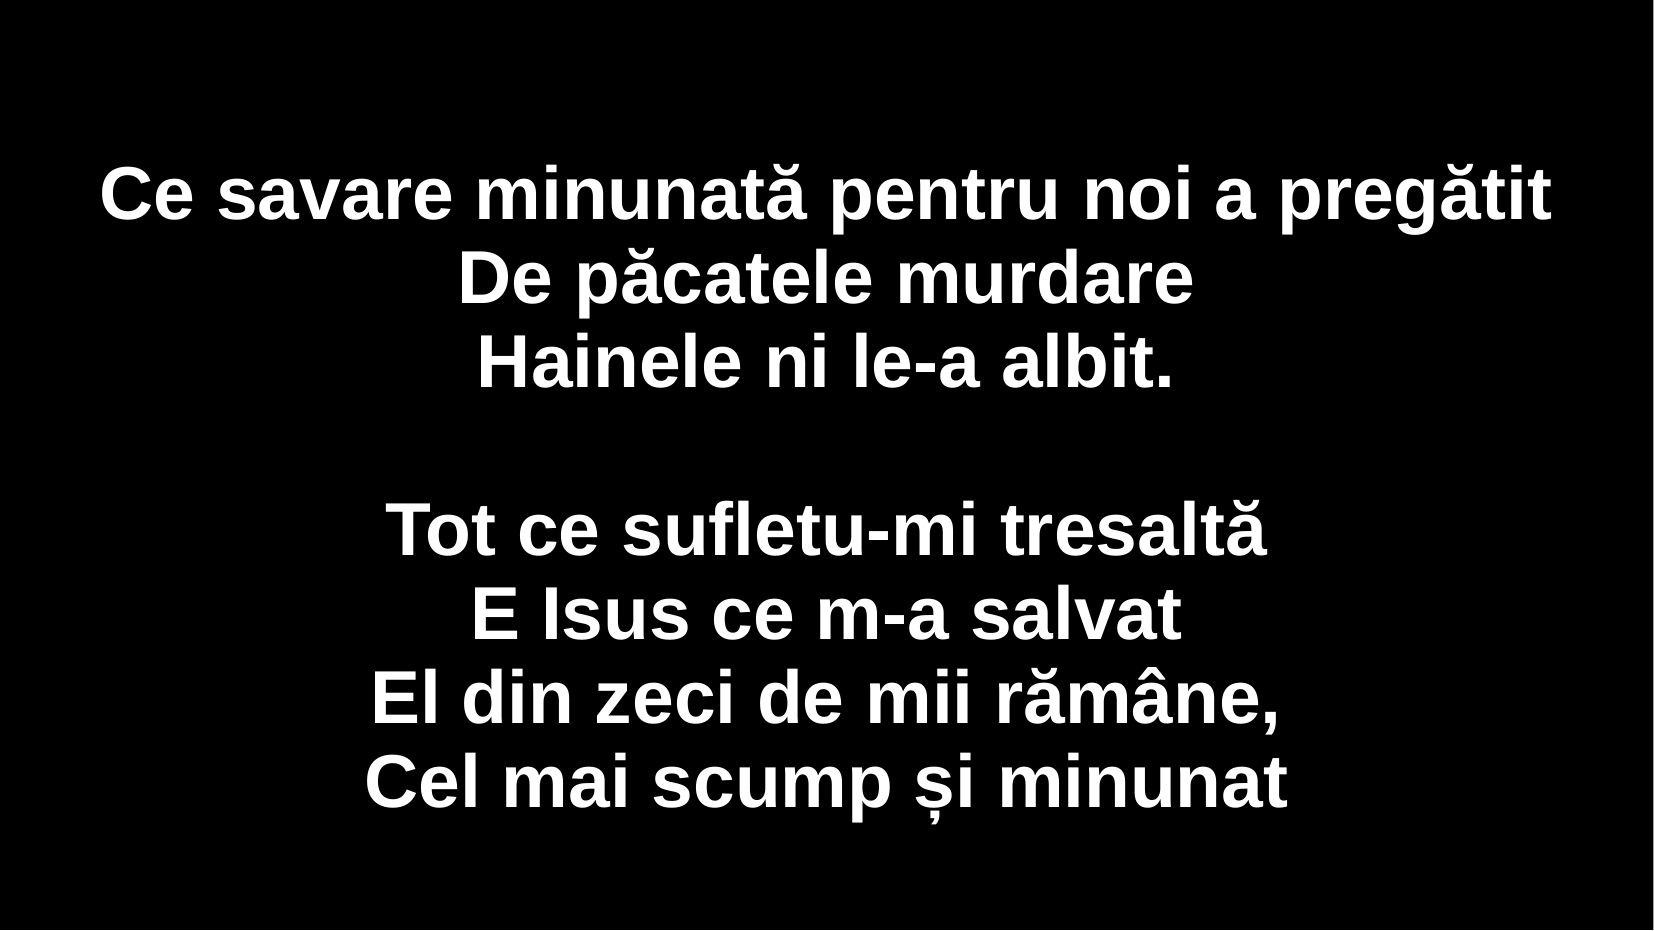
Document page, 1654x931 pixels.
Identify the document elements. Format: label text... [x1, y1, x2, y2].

subtitle Ce savare minunată pentru noi a pregătit De păcatele murdare Hainele ni le-a albit. Tot ce sufletu-mi tresaltă E Isus ce m-a salvat El din zeci de mii rămâne, Cel mai scump și minunat [82, 151, 1571, 824]
